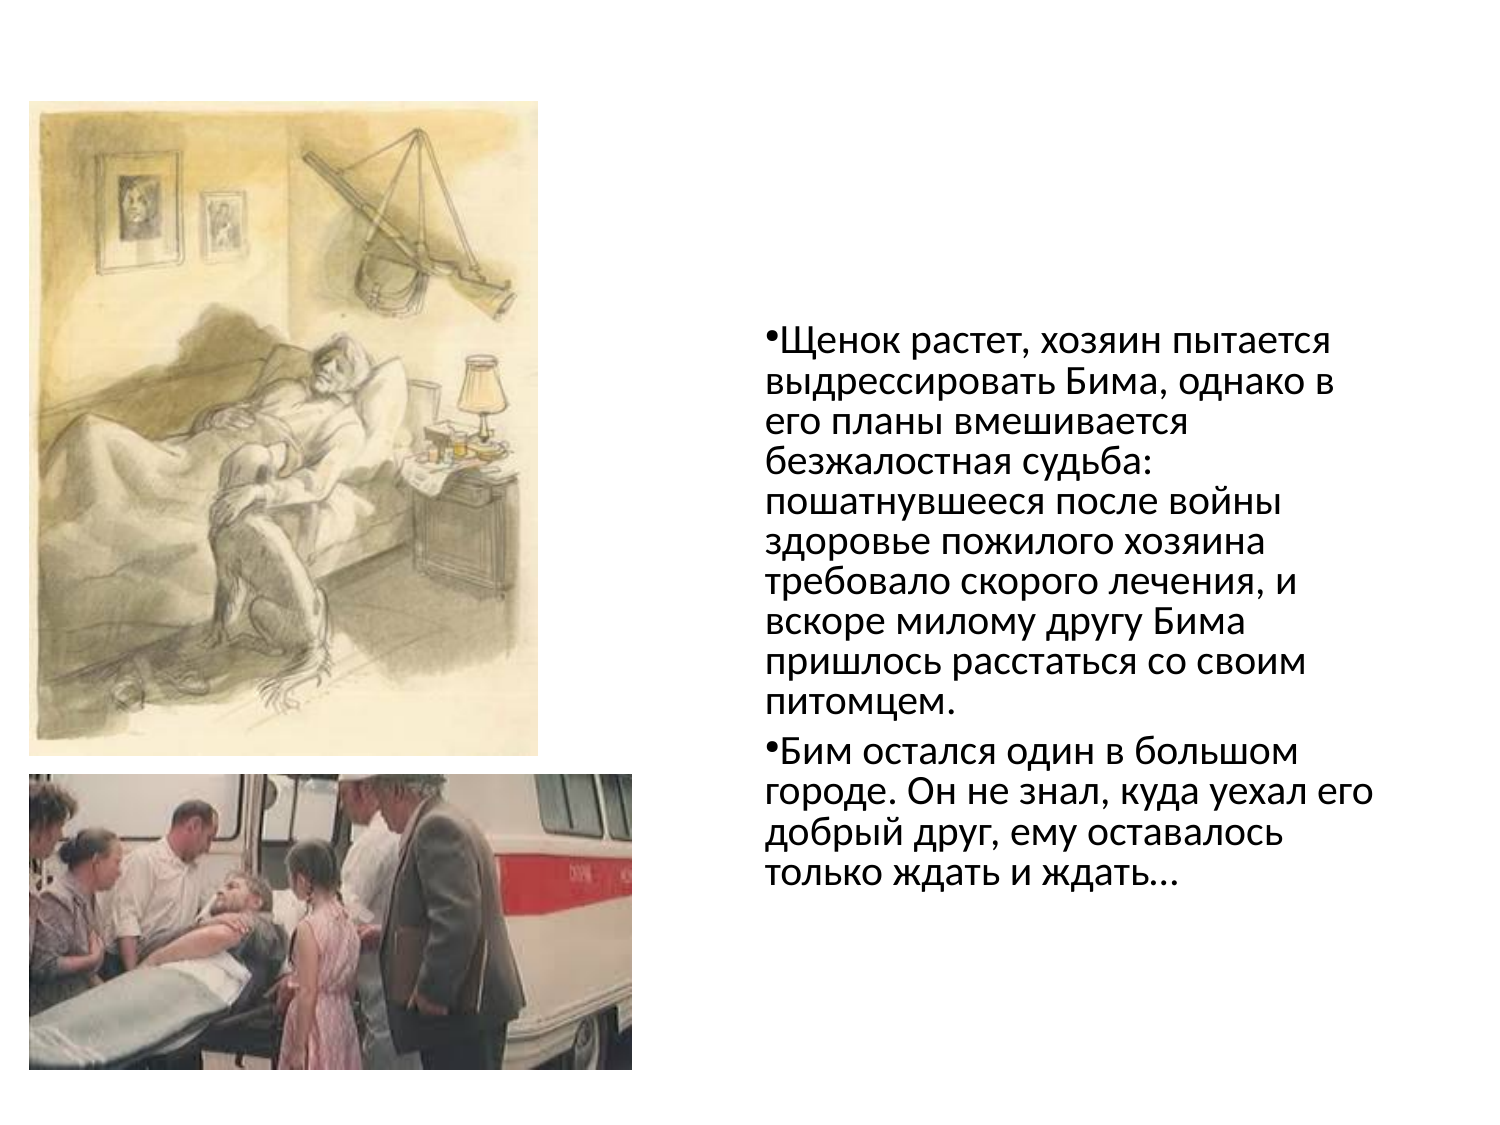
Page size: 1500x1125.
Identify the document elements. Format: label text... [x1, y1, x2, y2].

list Щенок растет, хозяин пытается выдрессировать Бима, однако в его планы вмешивается безжалостная судьба: пошатнувшееся после войны здоровье пожилого хозяина требовало скорого лечения, и вскоре милому другу Бима пришлось расстаться со своим питомцем. Бим остался один в большом городе. Он не знал, куда уехал его добрый друг, ему оставалось только ждать и ждать… [750, 314, 1413, 1057]
picture [29, 101, 538, 756]
picture [29, 774, 632, 1070]
title Разлука. [75, 45, 1426, 233]
